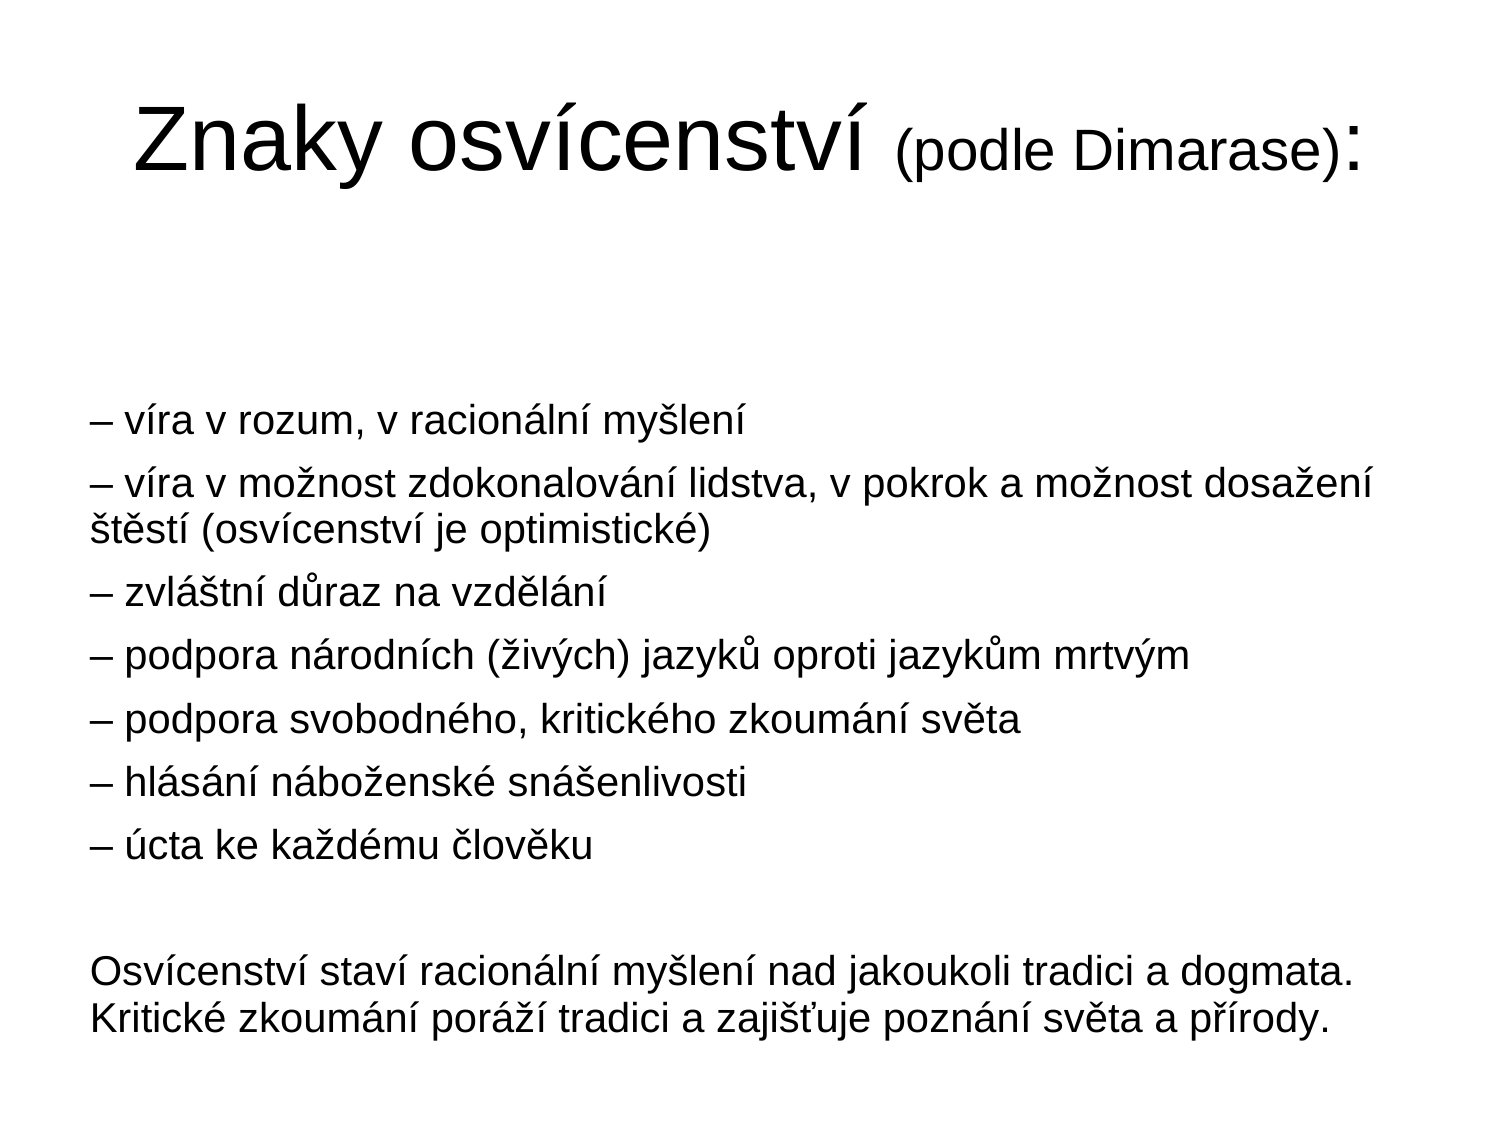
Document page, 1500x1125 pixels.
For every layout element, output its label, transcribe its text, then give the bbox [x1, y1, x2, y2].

list – víra v rozum, v racionální myšlení – víra v možnost zdokonalování lidstva, v pokrok a možnost dosažení štěstí (osvícenství je optimistické) – zvláštní důraz na vzdělání – podpora národních (živých) jazyků oproti jazykům mrtvým – podpora svobodného, kritického zkoumání světa – hlásání náboženské snášenlivosti – úcta ke každému člověku Osvícenství staví racionální myšlení nad jakoukoli tradici a dogmata. Kritické zkoumání poráží tradici a zajišťuje poznání světa a přírody. [74, 262, 1425, 1053]
title Znaky osvícenství (podle Dimarase): [74, 20, 1425, 257]
